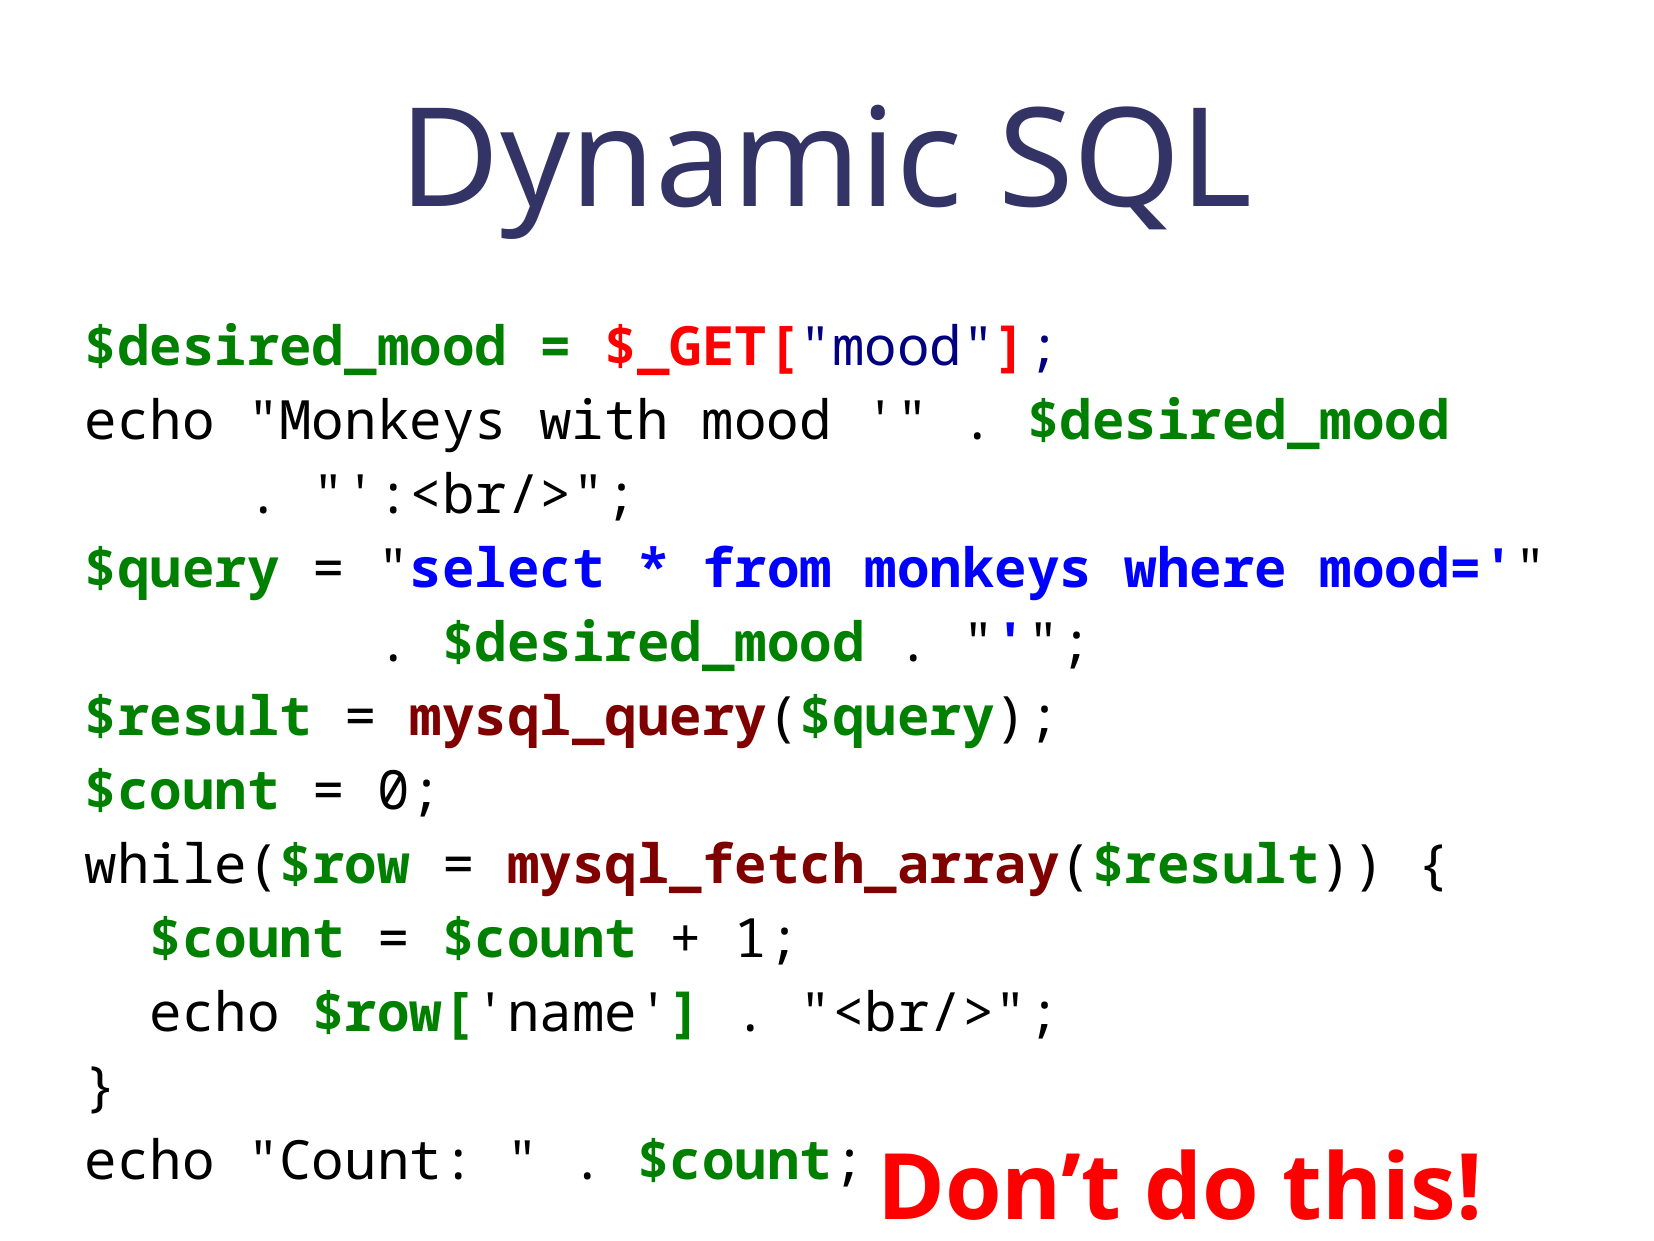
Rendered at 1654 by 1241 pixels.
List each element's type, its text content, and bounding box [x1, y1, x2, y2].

text_box $desired_mood = $_GET["mood"]; echo "Monkeys with mood '" . $desired_mood . "':<br/>"; $query = "select * from monkeys where mood='" . $desired_mood . "'"; $result = mysql_query($query); $count = 0; while($row = mysql_fetch_array($result)) { $count = $count + 1; echo $row['name'] . "<br/>"; } echo "Count: " . $count; [37, 300, 1654, 1241]
text_box Don’t do this! [862, 1113, 1651, 1241]
title Dynamic SQL [82, 56, 1571, 250]
